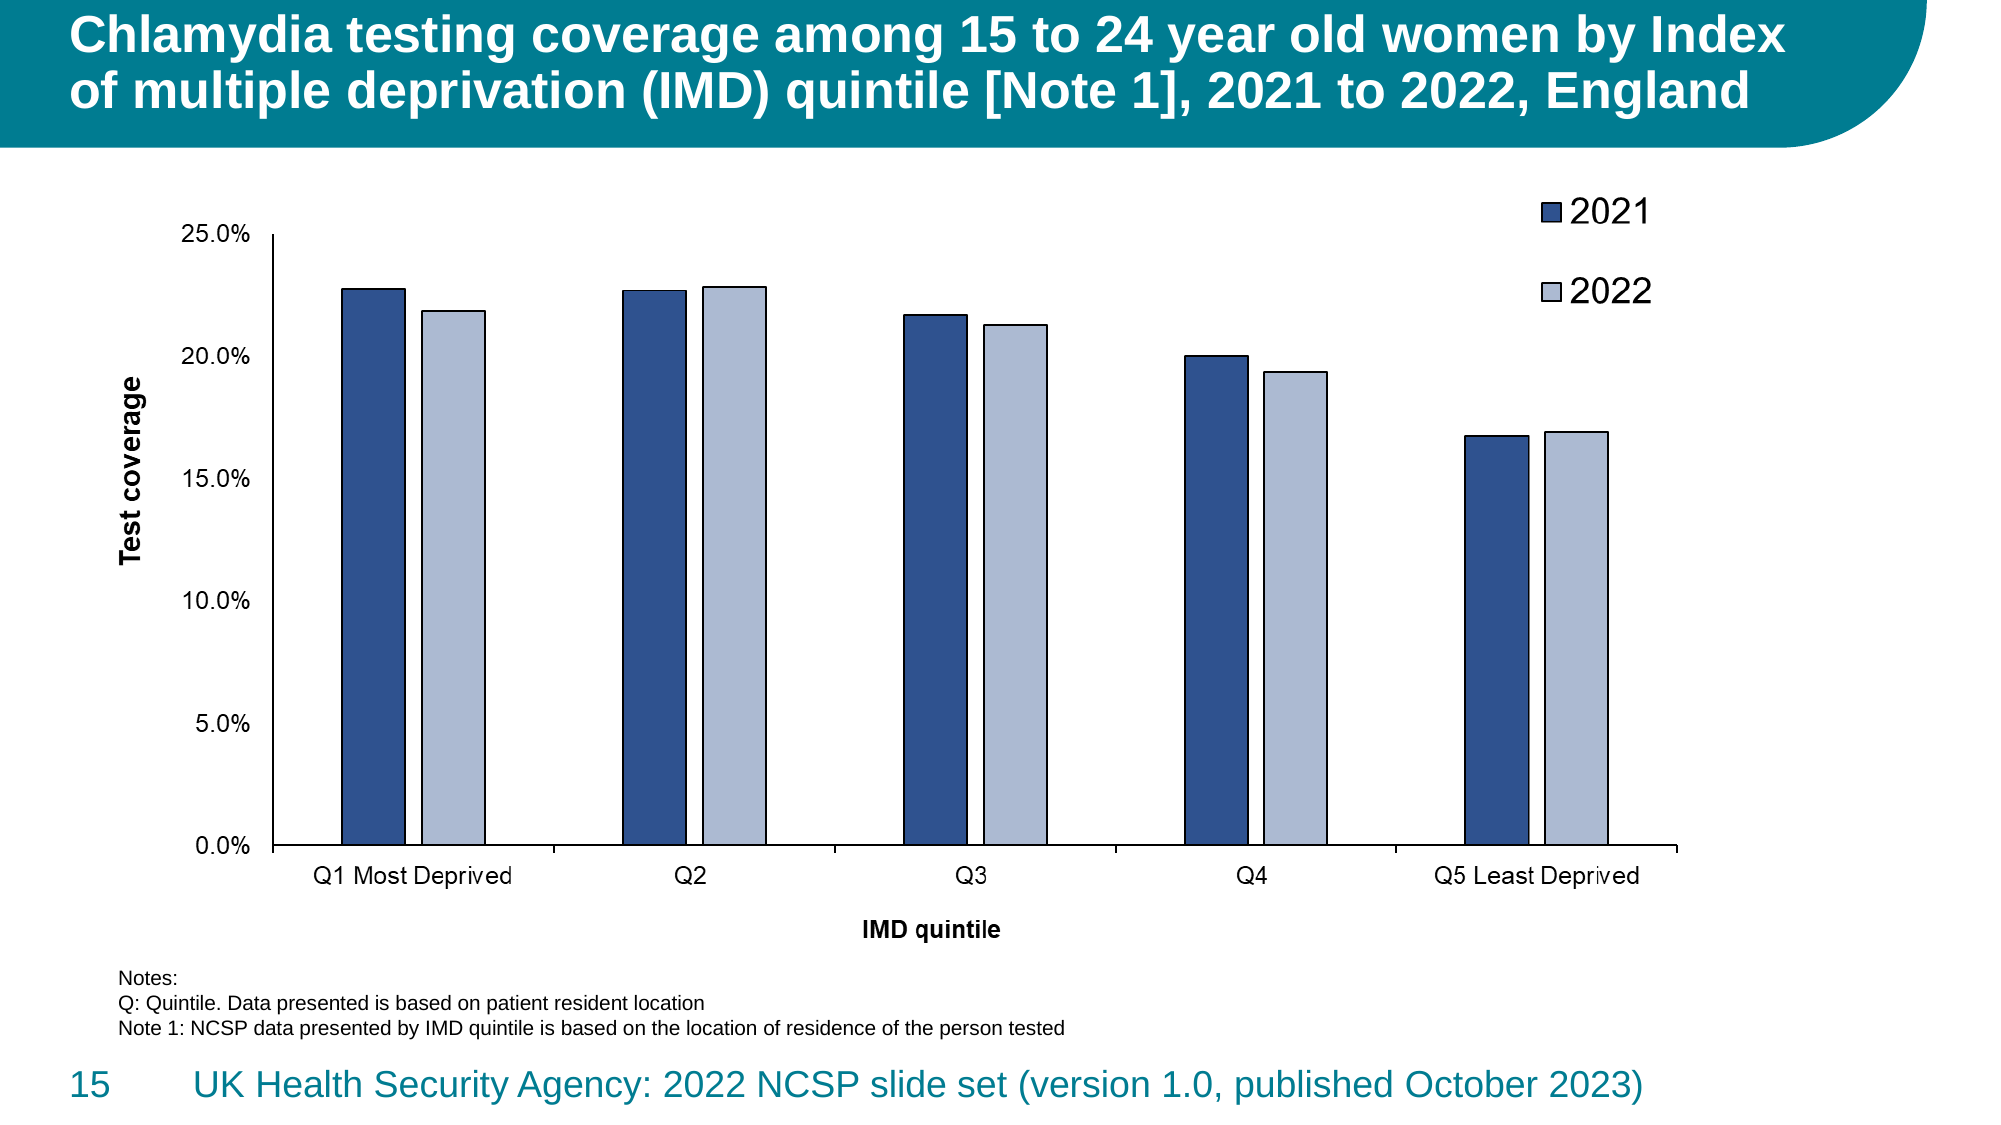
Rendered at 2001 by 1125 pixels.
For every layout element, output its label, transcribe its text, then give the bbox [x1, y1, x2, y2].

text_box [54, 1053, 152, 1112]
picture [103, 155, 1733, 970]
title Chlamydia testing coverage among 15 to 24 year old women by Index of multiple deprivation (IMD) quintile [Note 1], 2021 to 2022, England [54, 0, 1820, 105]
text_box Notes: Q: Quintile. Data presented is based on patient resident location Note 1: NCSP data presented by IMD quintile is based on the location of residence of the person tested [103, 970, 1415, 1048]
text_box UK Health Security Agency: 2022 NCSP slide set (version 1.0, published October 2023) [177, 1053, 1820, 1113]
